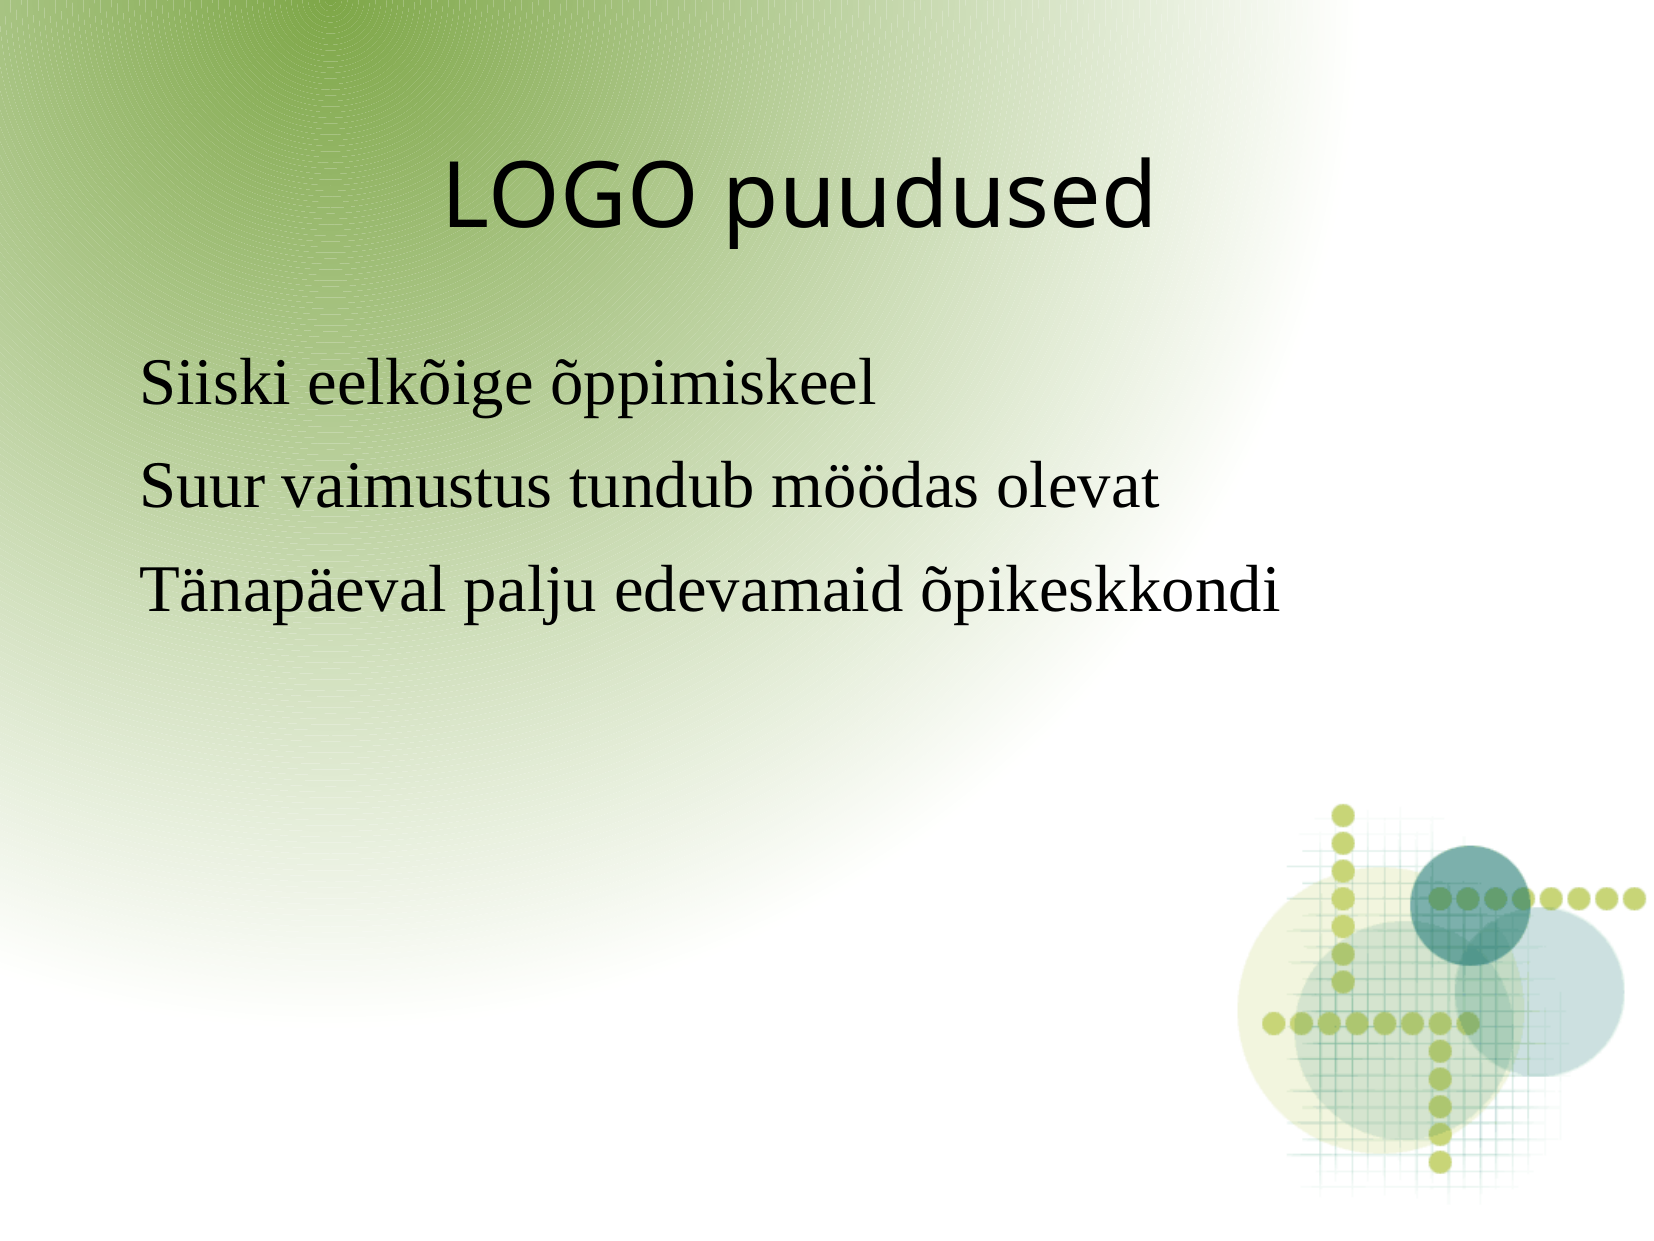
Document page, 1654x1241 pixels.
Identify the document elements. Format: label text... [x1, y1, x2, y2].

picture [1224, 792, 1654, 1211]
list Siiski eelkõige õppimiskeel Suur vaimustus tundub möödas olevat Tänapäeval palju edevamaid õpikeskkondi [121, 344, 1534, 1127]
title LOGO puudused [93, 88, 1506, 296]
